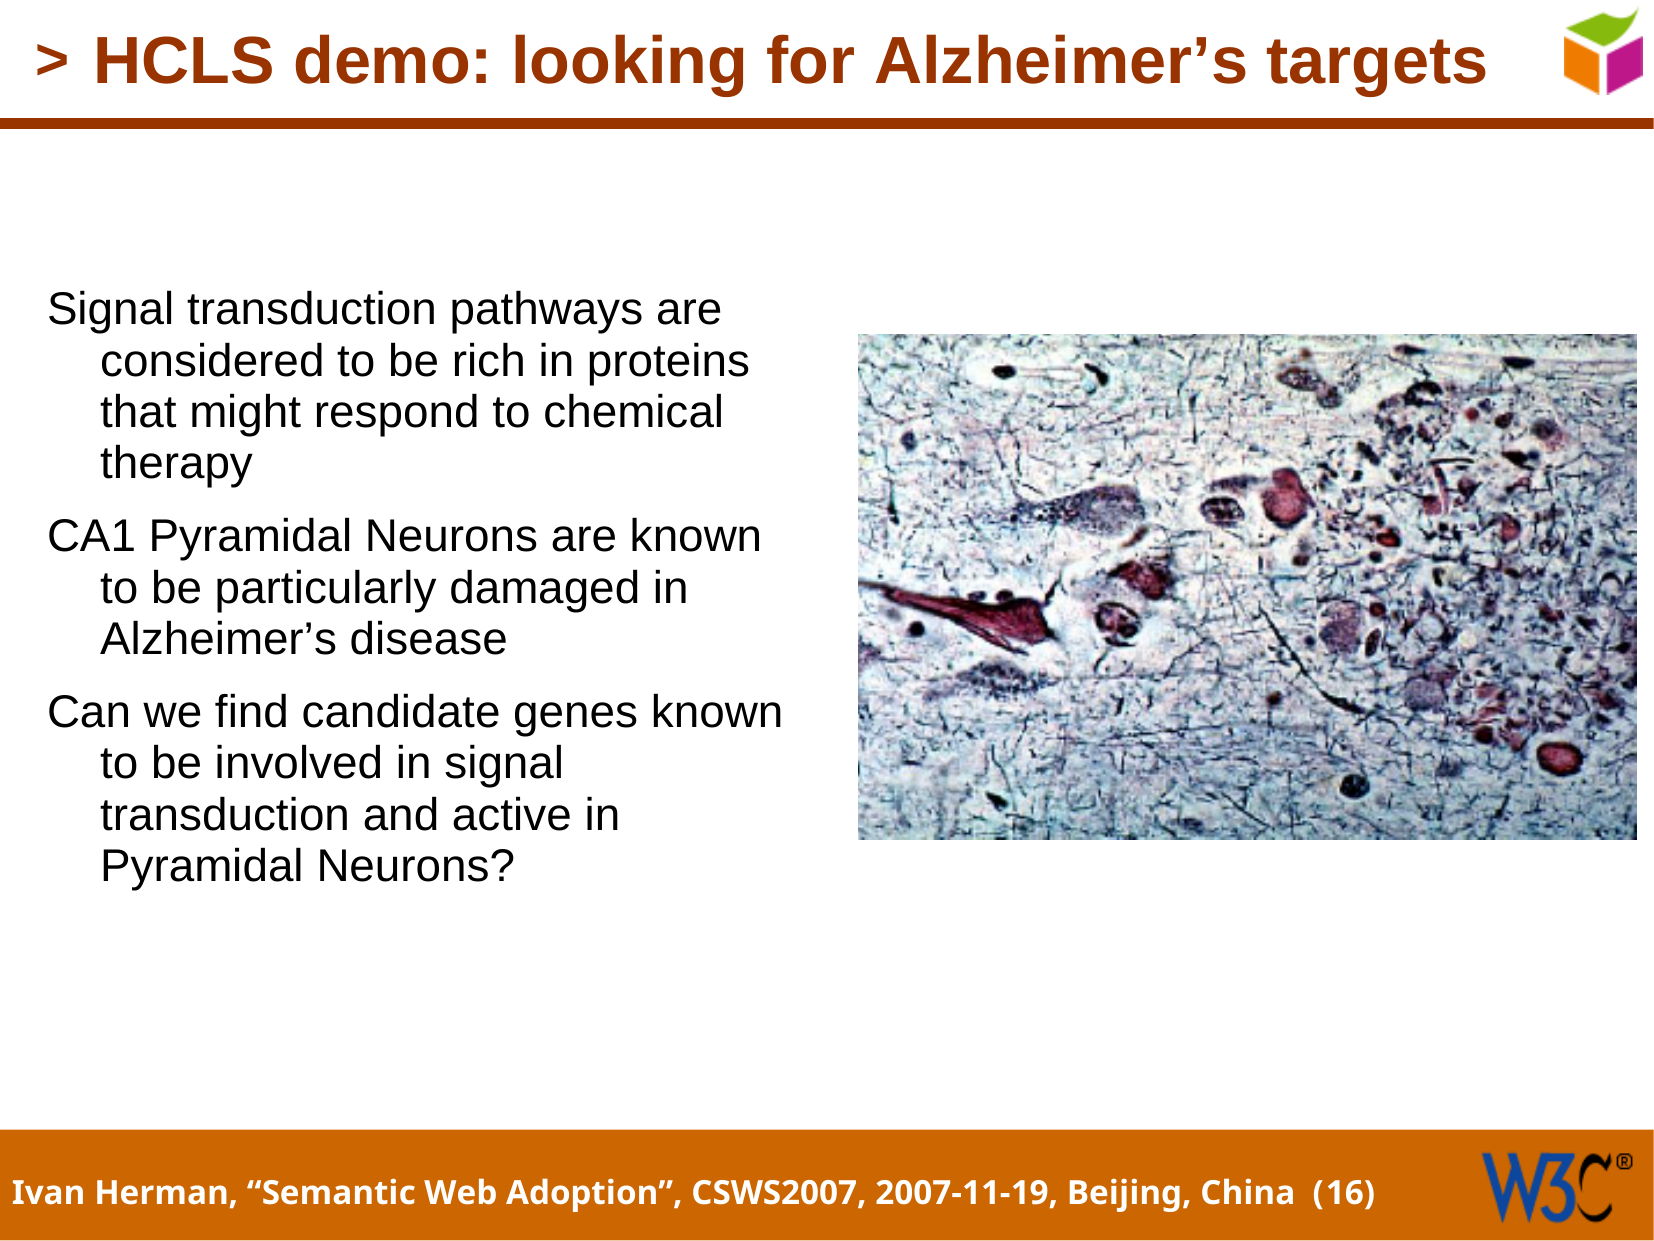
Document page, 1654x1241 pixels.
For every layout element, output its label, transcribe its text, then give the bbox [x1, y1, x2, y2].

picture [1477, 1149, 1639, 1228]
title HCLS demo: looking for Alzheimer’s targets [93, 0, 1493, 119]
picture [1564, 5, 1643, 95]
picture [858, 334, 1637, 840]
list Signal transduction pathways are considered to be rich in proteins that might respond to chemical therapy CA1 Pyramidal Neurons are known to be particularly damaged in Alzheimer’s disease Can we find candidate genes known to be involved in signal transduction and active in Pyramidal Neurons? [29, 283, 808, 916]
